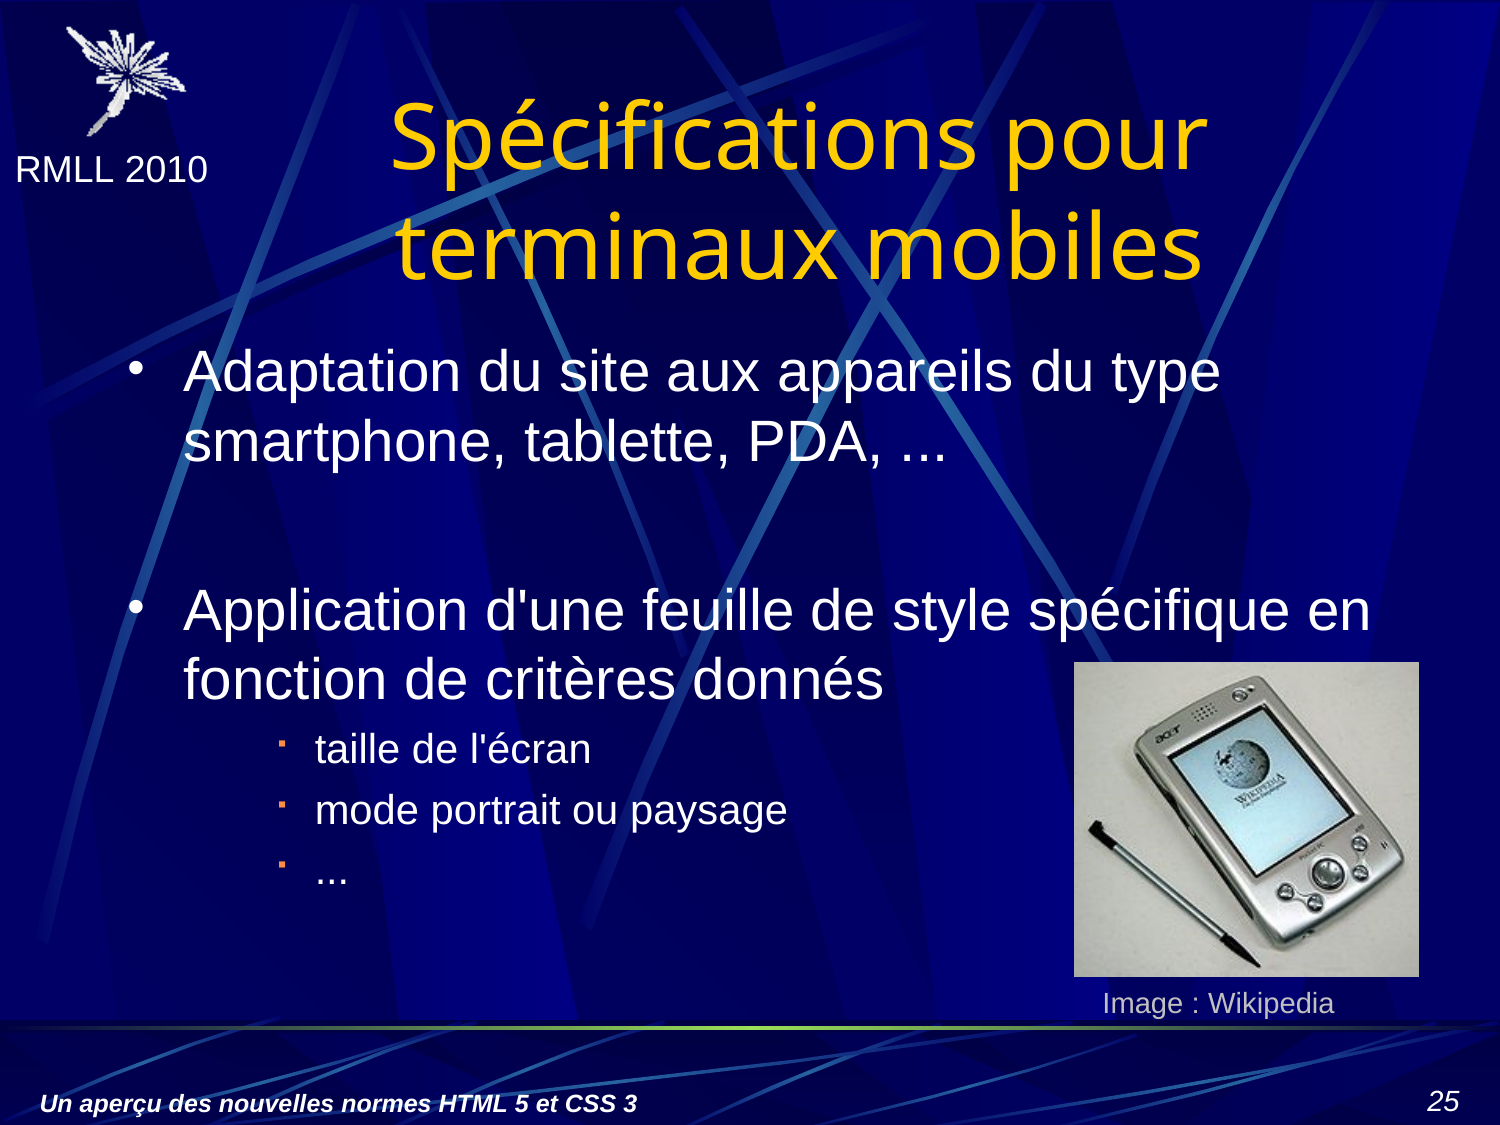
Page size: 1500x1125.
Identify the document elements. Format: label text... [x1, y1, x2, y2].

picture [1074, 662, 1419, 977]
title Spécifications pour terminaux mobiles [224, 69, 1375, 306]
text_box Image : Wikipedia [1087, 976, 1438, 1027]
list Adaptation du site aux appareils du type smartphone, tablette, PDA, ... Application d'une feuille de style spécifique en fonction de critères donnés taille de l'écran mode portrait ou paysage ... [112, 324, 1450, 1001]
picture [62, 24, 188, 138]
